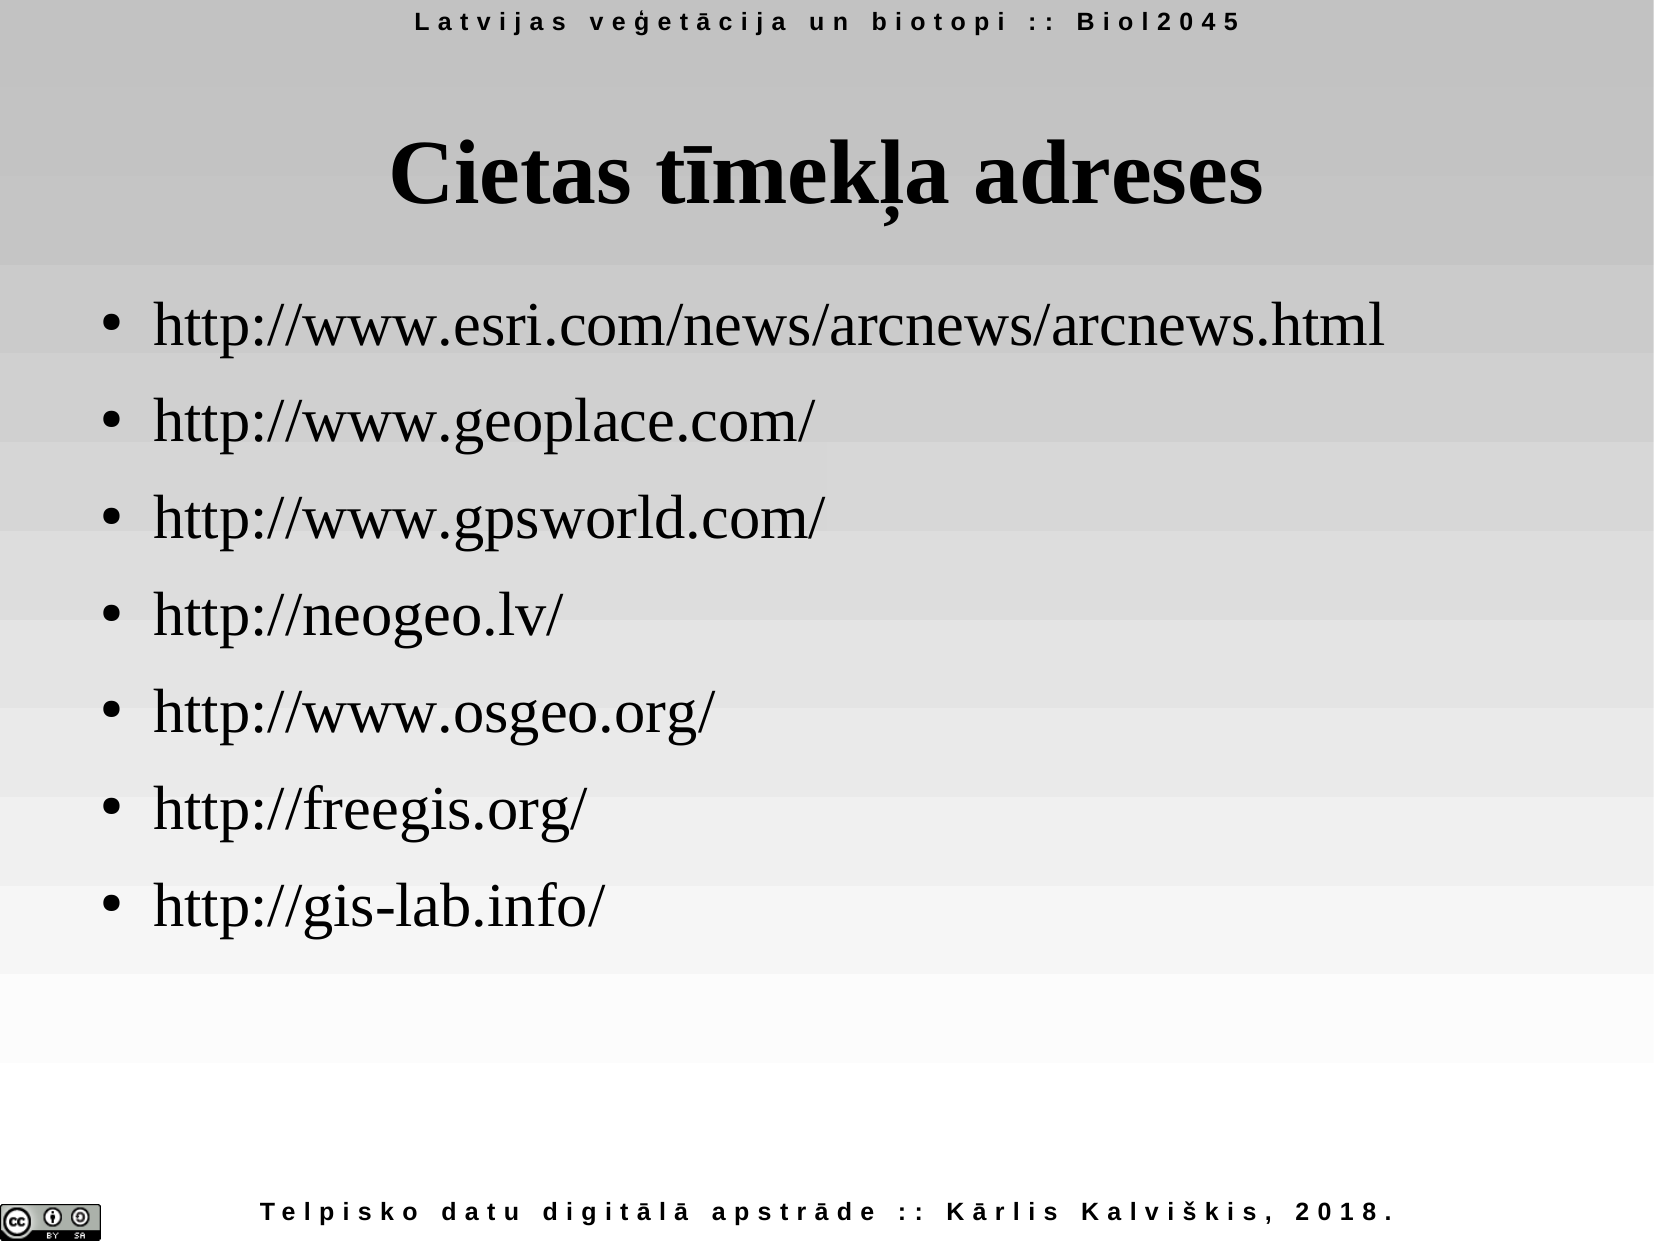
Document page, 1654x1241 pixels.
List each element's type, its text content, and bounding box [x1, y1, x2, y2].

title Cietas tīmekļa adreses [29, 49, 1625, 296]
picture [0, 0, 1654, 1241]
list http://www.esri.com/news/arcnews/arcnews.html http://www.geoplace.com/ http://www.gpsworld.com/ http://neogeo.lv/ http://www.osgeo.org/ http://freegis.org/ http://gis-lab.info/ [82, 289, 1571, 1098]
